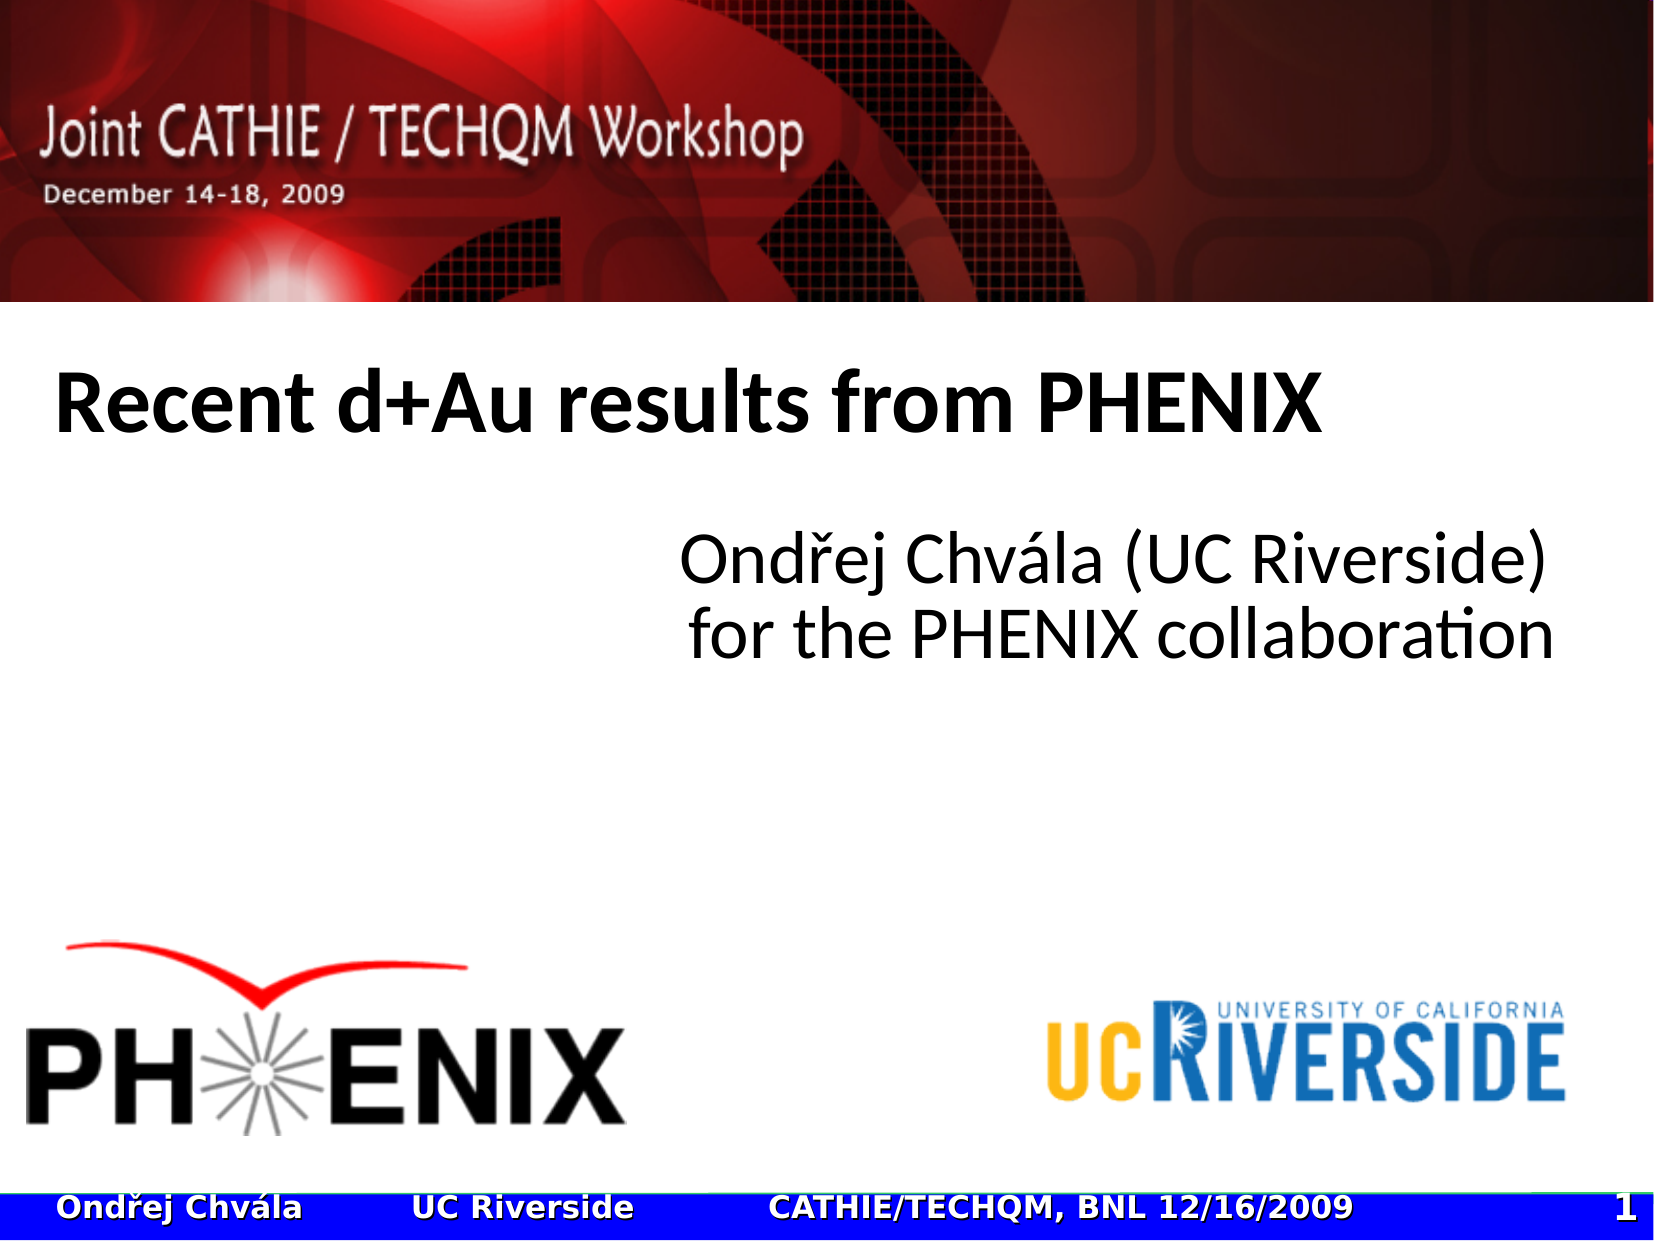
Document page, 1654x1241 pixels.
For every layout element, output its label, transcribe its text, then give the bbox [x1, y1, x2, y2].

picture [26, 939, 627, 1136]
picture [0, 0, 1654, 302]
text_box Ondřej Chvála (UC Riverside) for the PHENIX collaboration [640, 519, 1606, 718]
picture [1008, 961, 1613, 1143]
text_box Recent d+Au results from PHENIX [40, 355, 1458, 483]
